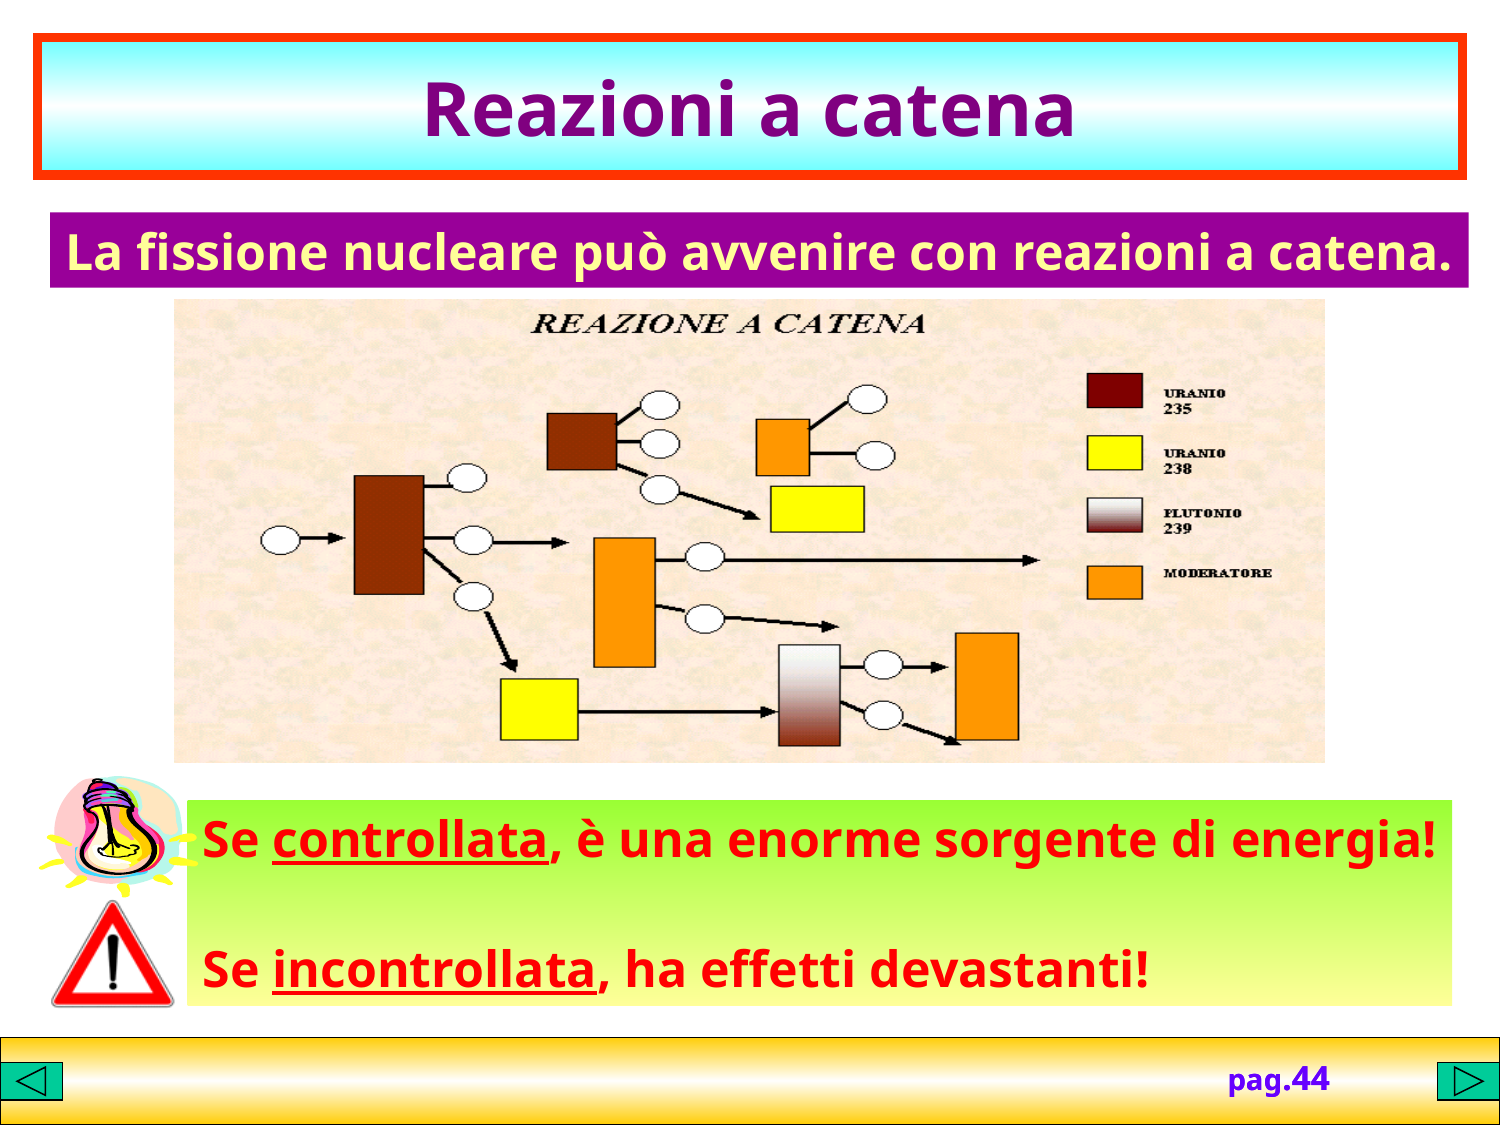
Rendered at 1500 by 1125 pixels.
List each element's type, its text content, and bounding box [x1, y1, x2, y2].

title Reazioni a catena [37, 37, 1463, 175]
picture [37, 775, 201, 1009]
text_box pag.<number> [1212, 1050, 1413, 1125]
text_box Se controllata, è una enorme sorgente di energia! Se incontrollata, ha effetti devastanti! [187, 800, 1429, 1006]
text_box La fissione nucleare può avvenire con reazioni a catena. [50, 212, 1441, 288]
picture [174, 299, 1325, 763]
